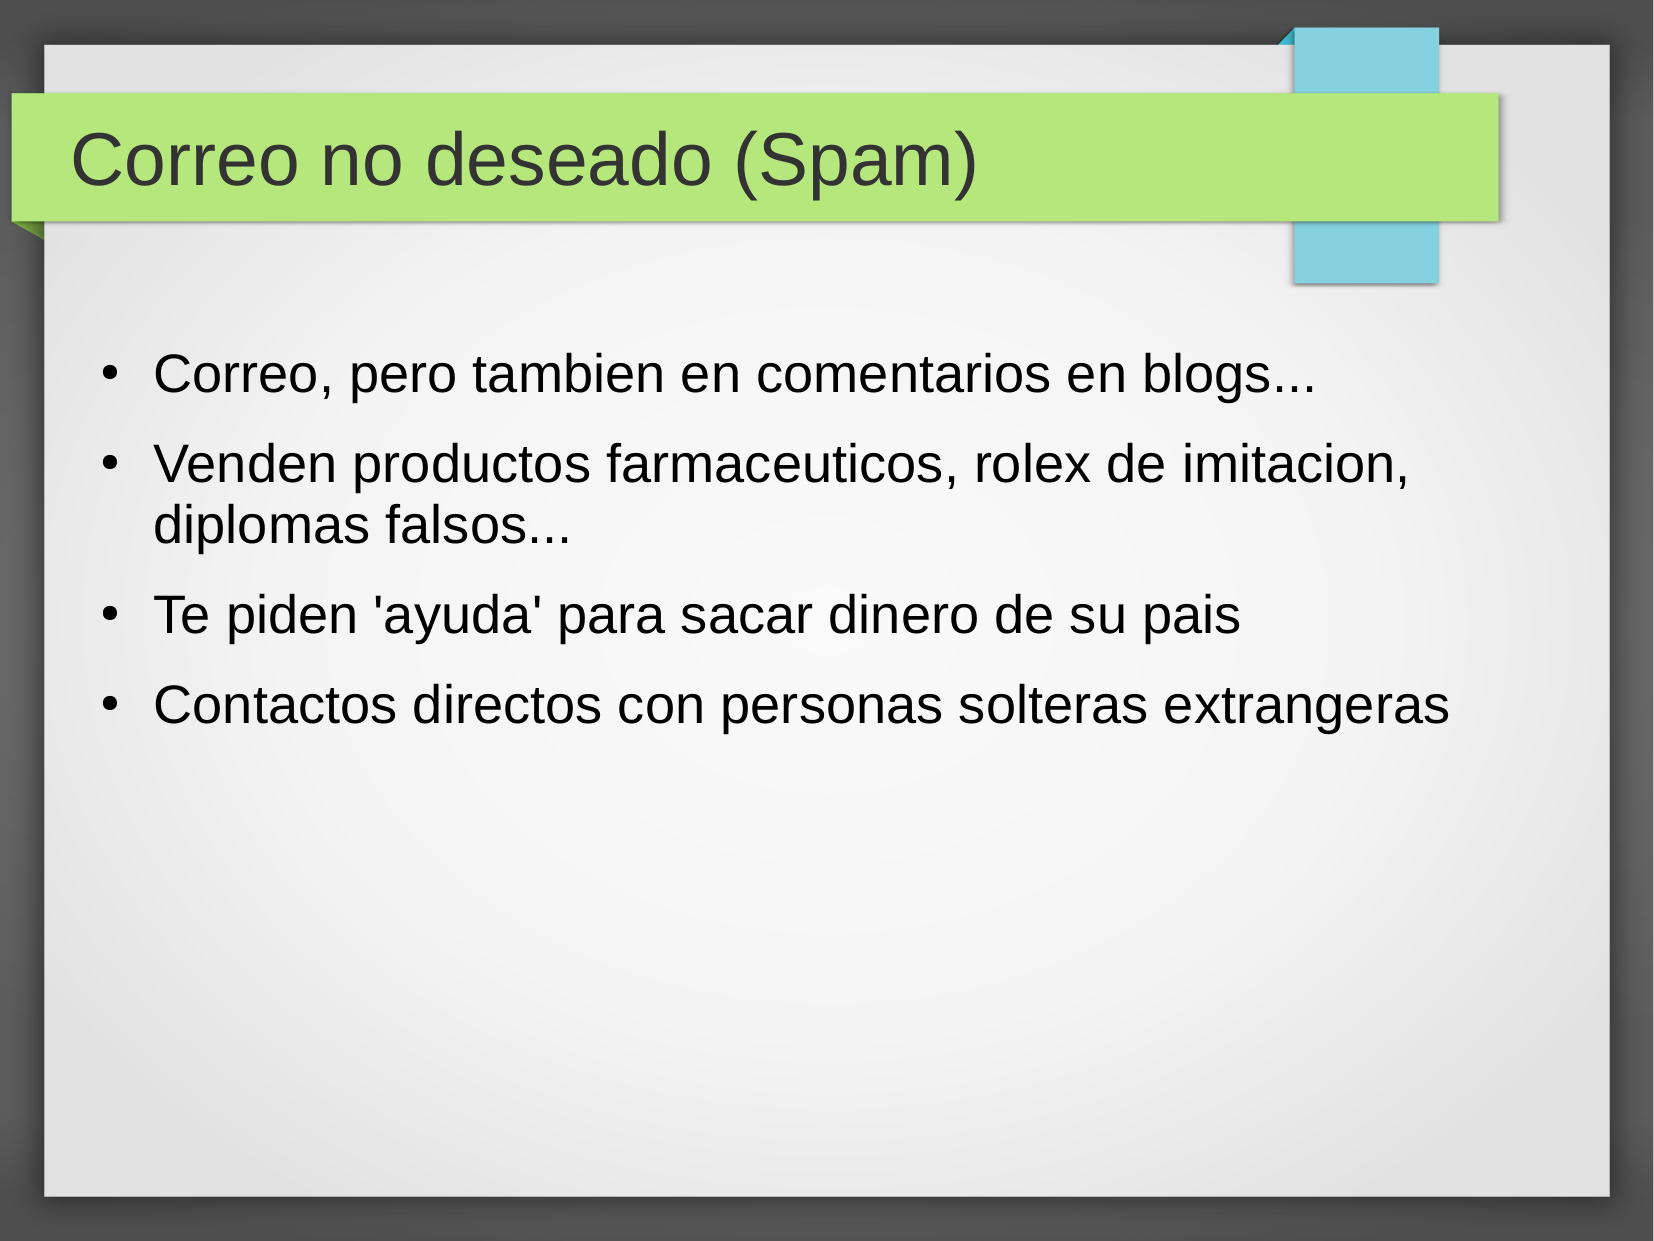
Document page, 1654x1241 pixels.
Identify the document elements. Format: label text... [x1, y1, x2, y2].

list Correo, pero tambien en comentarios en blogs... Venden productos farmaceuticos, rolex de imitacion, diplomas falsos... Te piden 'ayuda' para sacar dinero de su pais Contactos directos con personas solteras extrangeras [82, 343, 1538, 1063]
picture [0, 0, 1654, 1241]
title Correo no deseado (Spam) [70, 106, 1229, 213]
